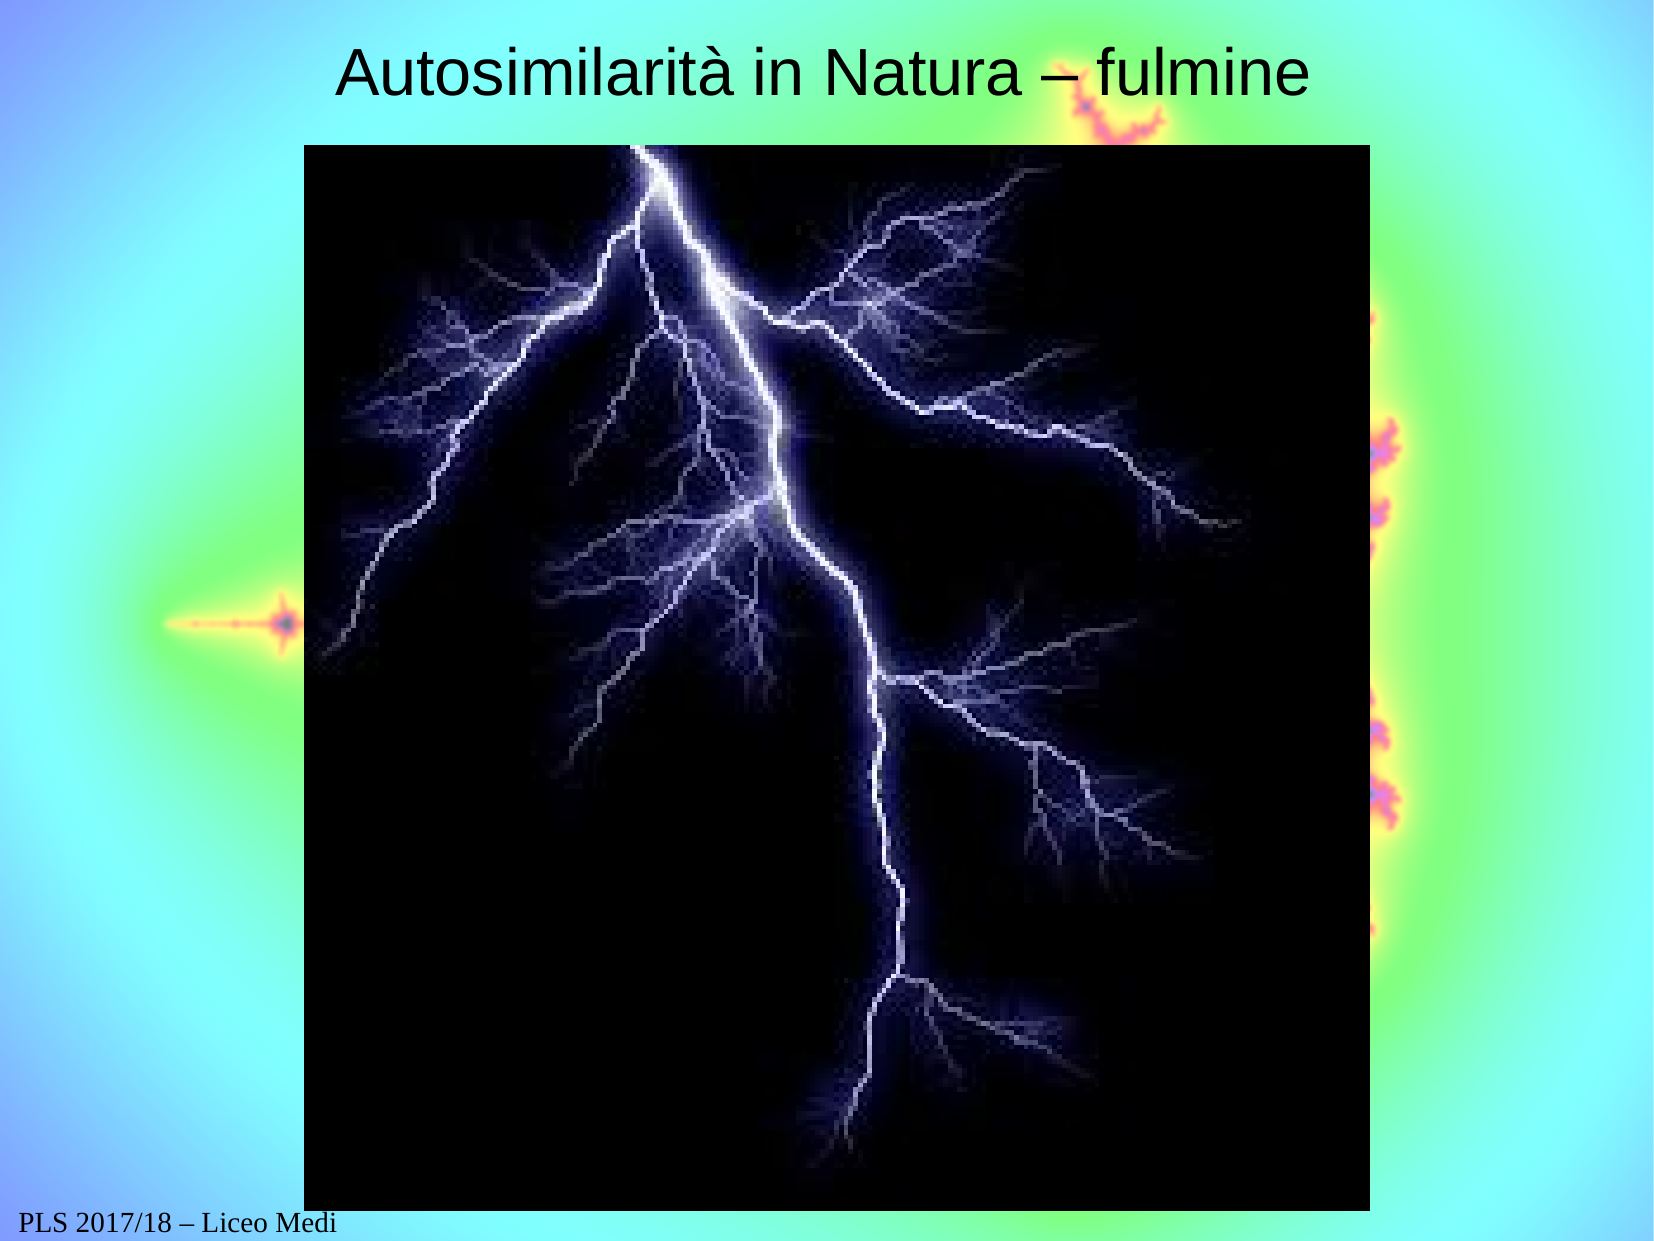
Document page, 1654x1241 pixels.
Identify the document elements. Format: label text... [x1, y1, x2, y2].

picture [0, 0, 1654, 1241]
title Autosimilarità in Natura – fulmine [20, 0, 1626, 147]
